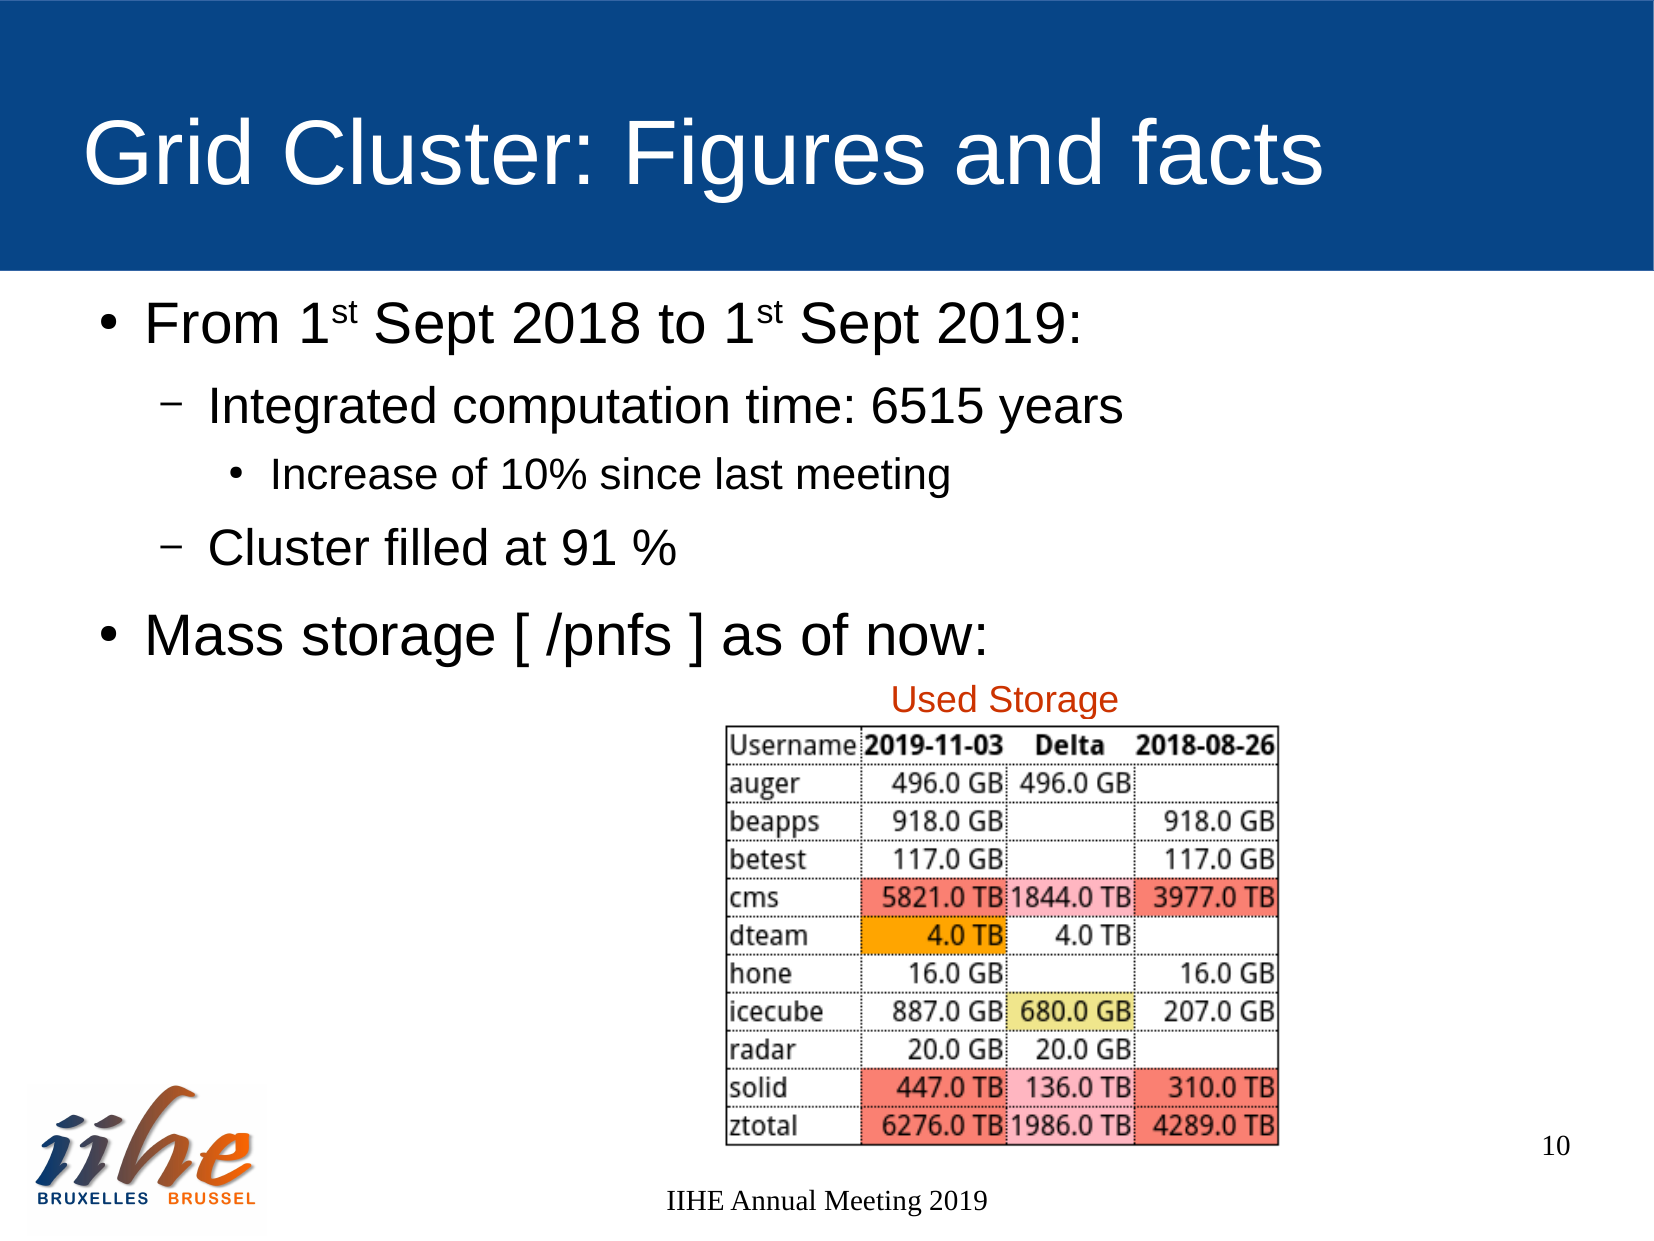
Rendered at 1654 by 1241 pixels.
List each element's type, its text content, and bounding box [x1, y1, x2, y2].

picture [719, 719, 1288, 1153]
picture [27, 1084, 267, 1236]
title Grid Cluster: Figures and facts [82, 49, 1571, 257]
list From 1st Sept 2018 to 1st Sept 2019: Integrated computation time: 6515 years Increase of 10% since last meeting Cluster filled at 91 % Mass storage [ /pnfs ] as of now: [82, 290, 1240, 737]
